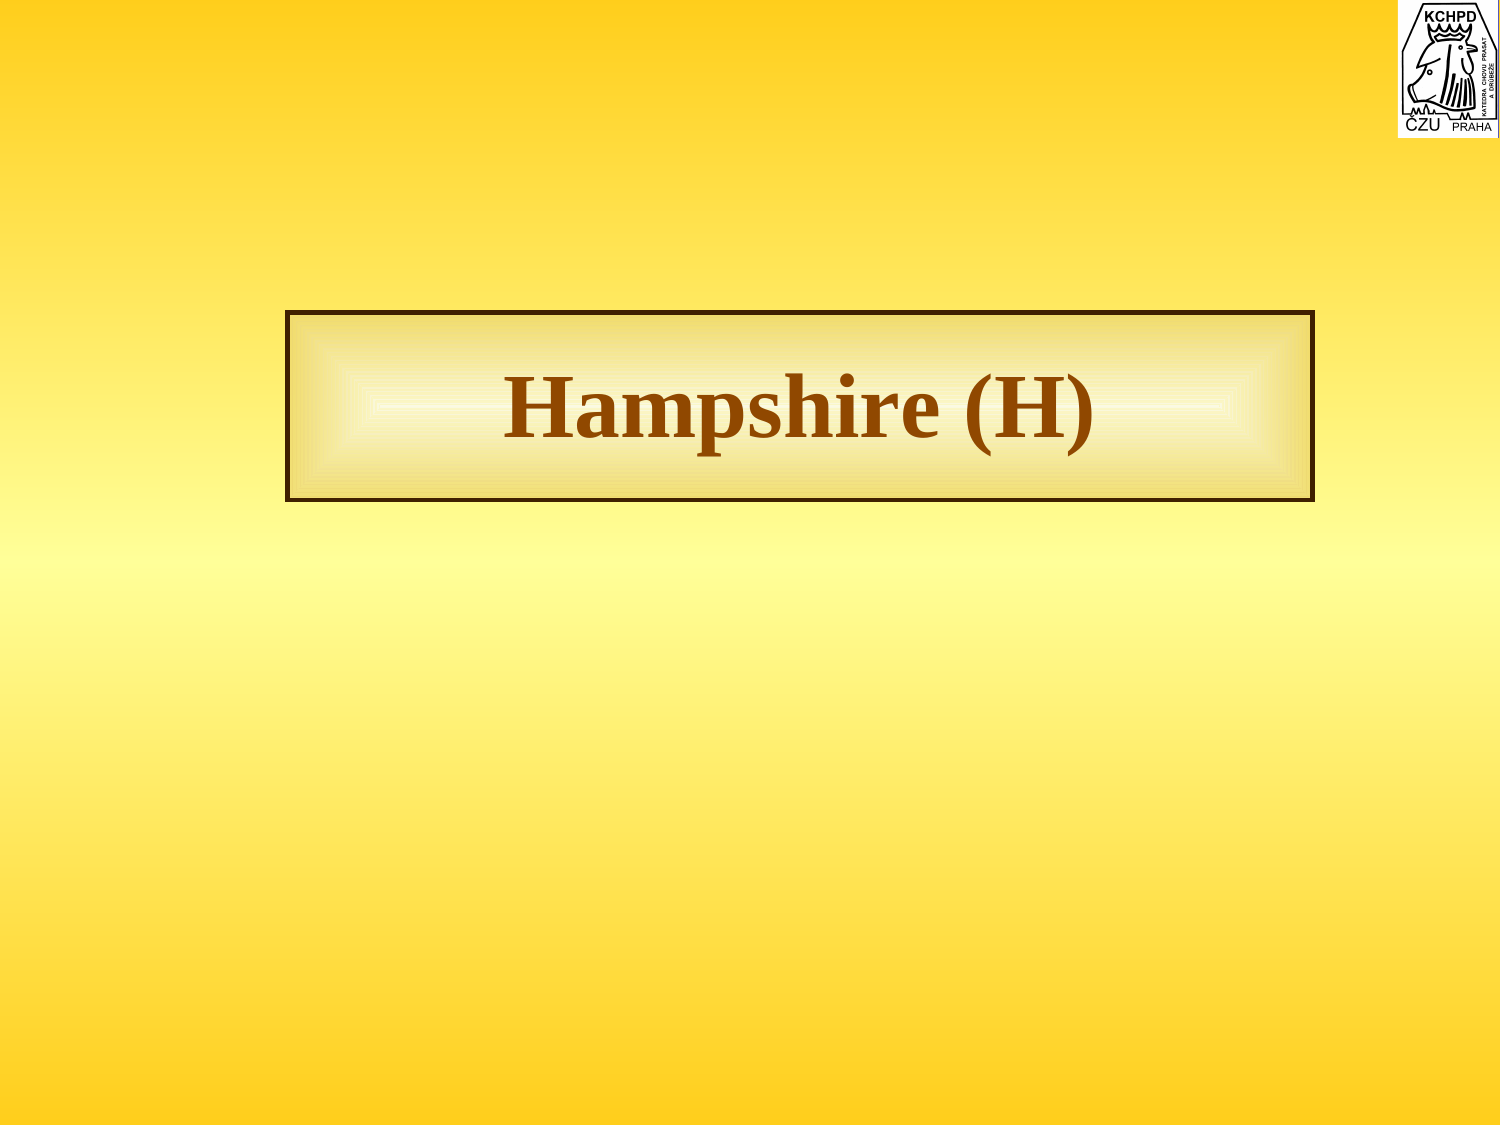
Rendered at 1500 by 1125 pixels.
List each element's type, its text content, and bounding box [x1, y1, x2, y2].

chart [1397, 0, 1500, 140]
title Hampshire (H) [287, 312, 1313, 501]
